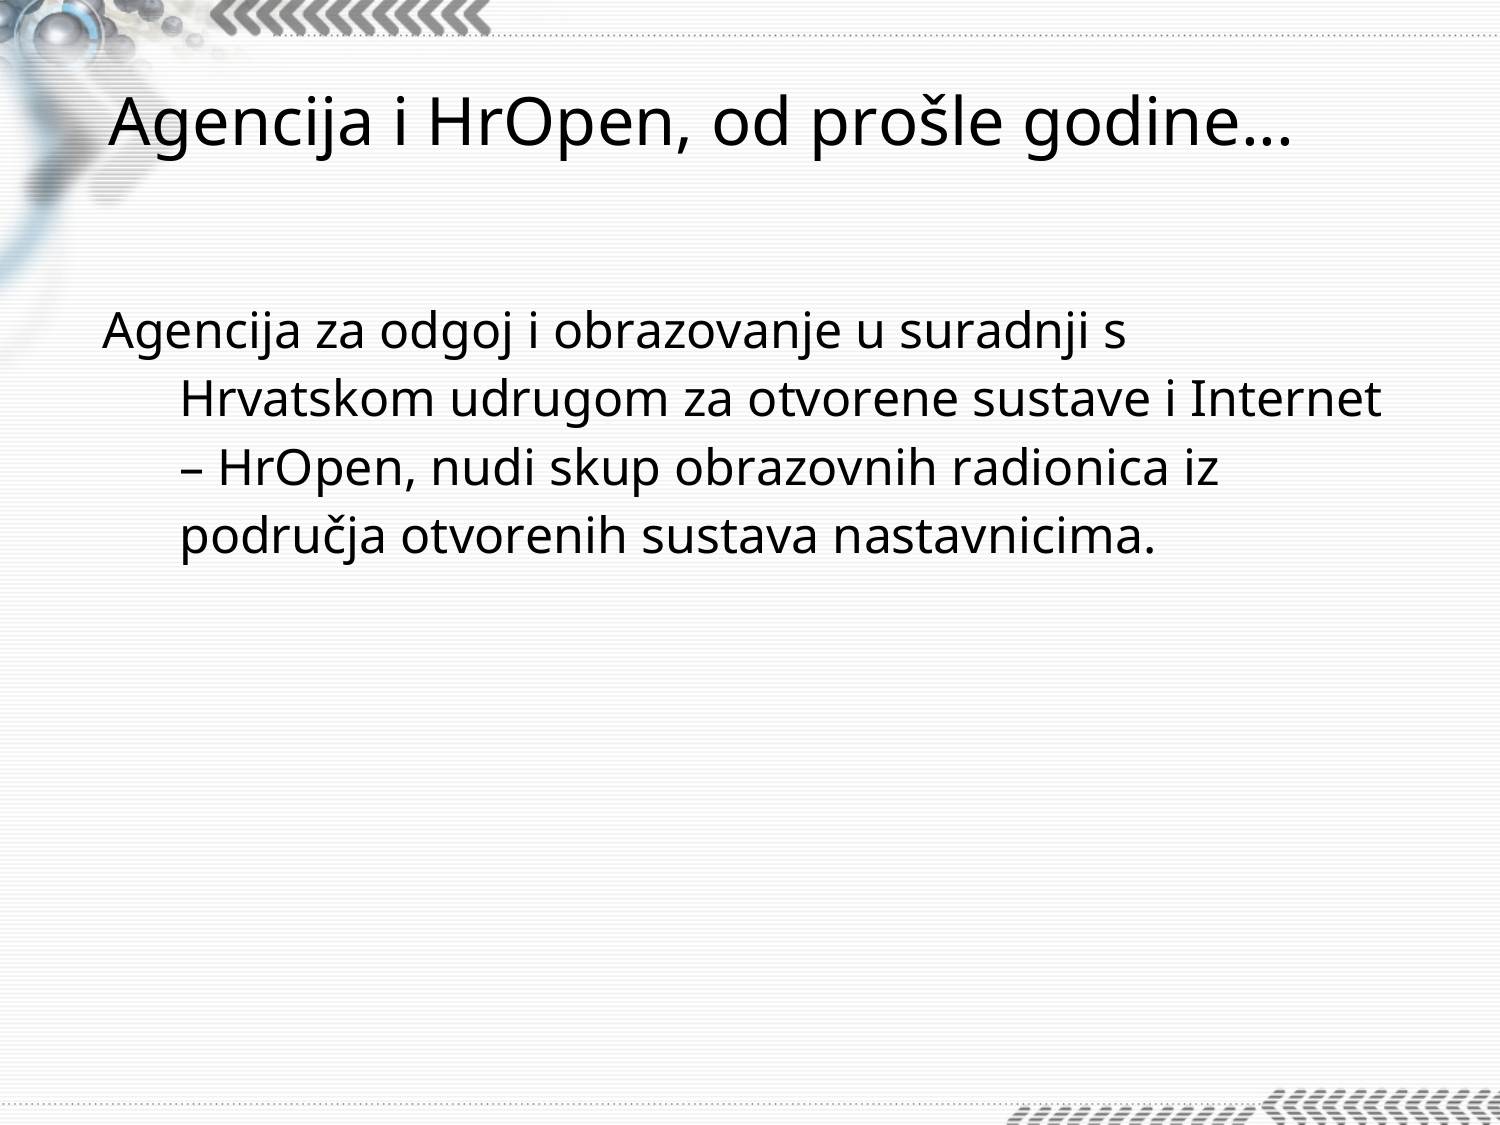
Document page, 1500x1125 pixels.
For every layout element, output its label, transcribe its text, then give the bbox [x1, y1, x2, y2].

picture [0, 0, 1500, 1125]
list Agencija za odgoj i obrazovanje u suradnji s Hrvatskom udrugom za otvorene sustave i Internet – HrOpen, nudi skup obrazovnih radionica iz područja otvorenih sustava nastavnicima. [87, 287, 1400, 751]
title Agencija i HrOpen, od prošle godine... [94, 49, 1407, 173]
